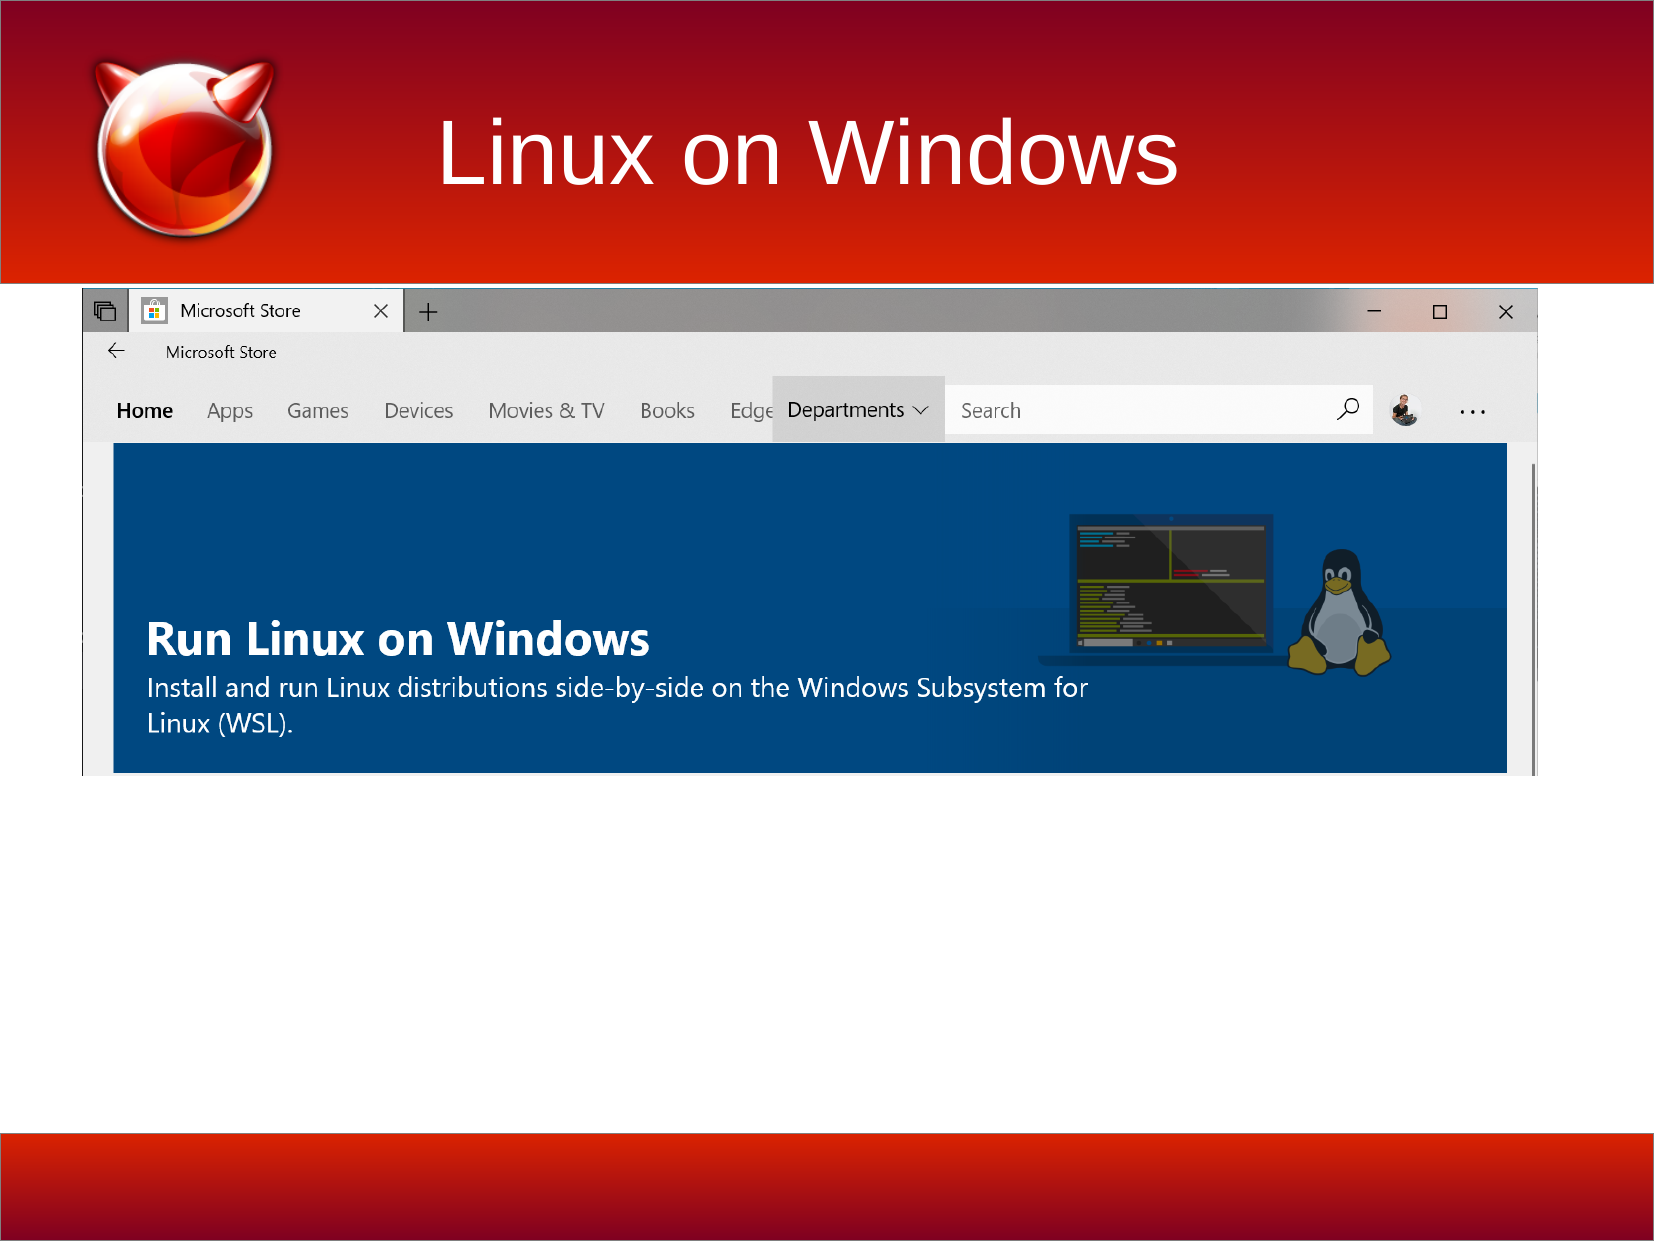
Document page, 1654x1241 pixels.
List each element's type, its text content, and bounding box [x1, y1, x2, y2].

title Linux on Windows [82, 49, 1536, 257]
picture [82, 288, 1538, 776]
